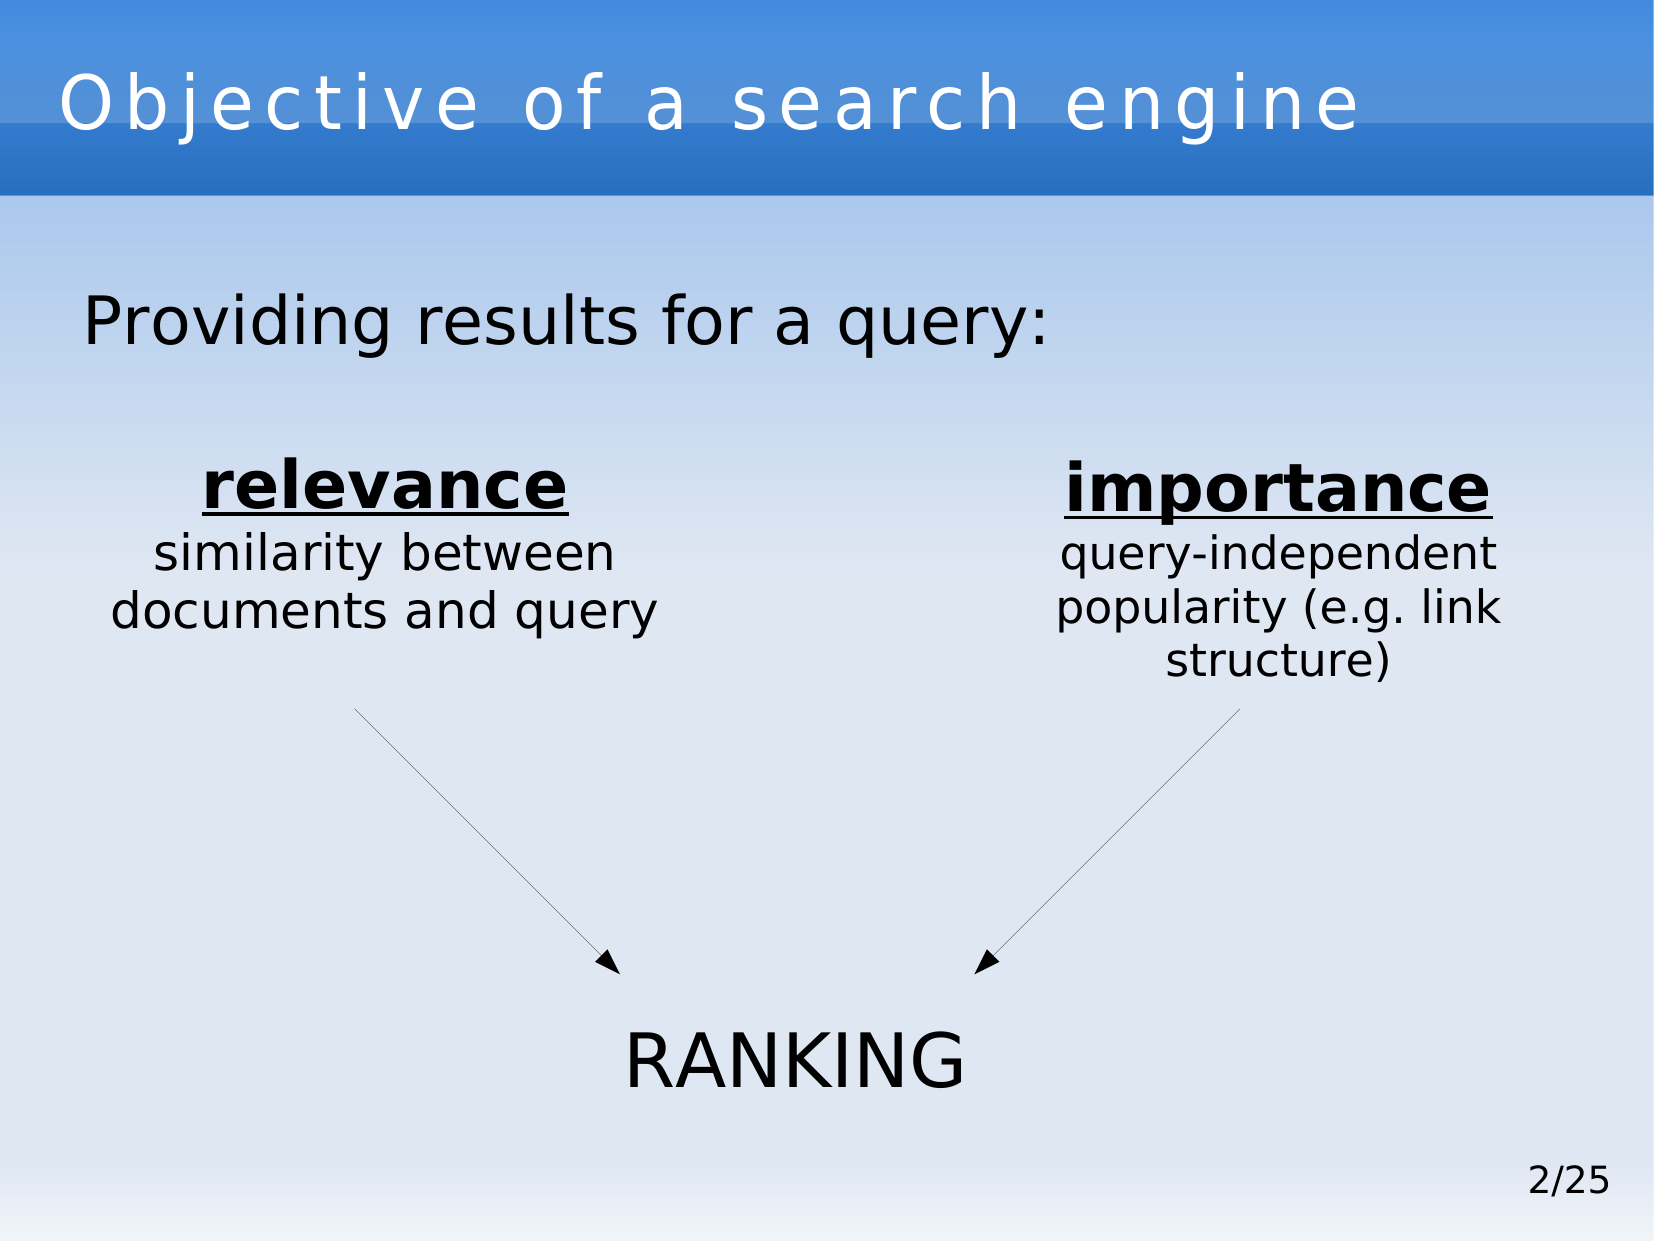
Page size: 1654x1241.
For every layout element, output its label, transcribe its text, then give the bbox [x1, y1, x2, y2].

title Objective of a search engine [59, 29, 1482, 178]
text_box RANKING [617, 1001, 975, 1123]
picture [0, 0, 1654, 1241]
text_box importance query-independent popularity (e.g. link structure) [1051, 449, 1506, 688]
subtitle Providing results for a query: [82, 260, 1571, 382]
text_box relevance similarity between documents and query [88, 407, 682, 680]
text_box 2/25 [1455, 1151, 1627, 1210]
